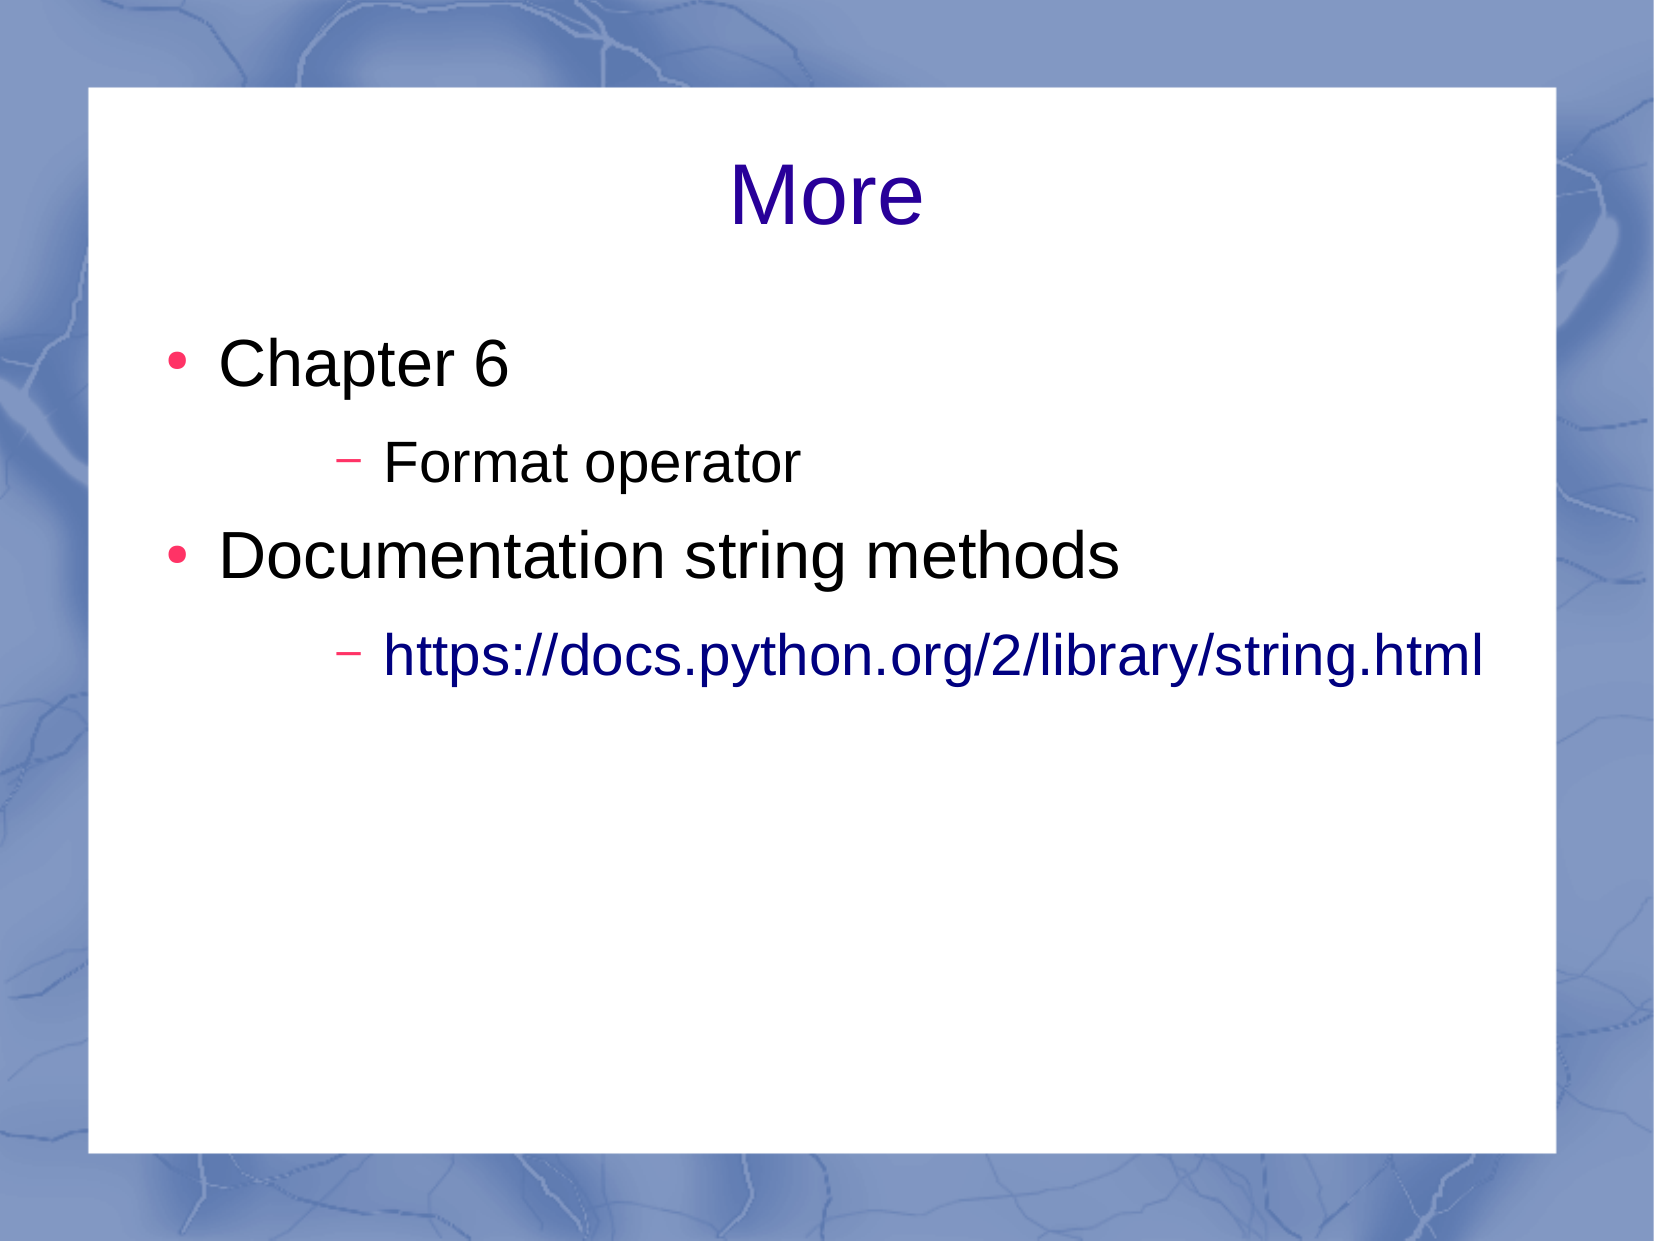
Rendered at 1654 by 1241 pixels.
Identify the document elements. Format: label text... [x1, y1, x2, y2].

picture [0, 0, 1654, 1241]
title More [118, 90, 1536, 298]
list Chapter 6 Format operator Documentation string methods https://docs.python.org/2/library/string.html [147, 325, 1506, 766]
